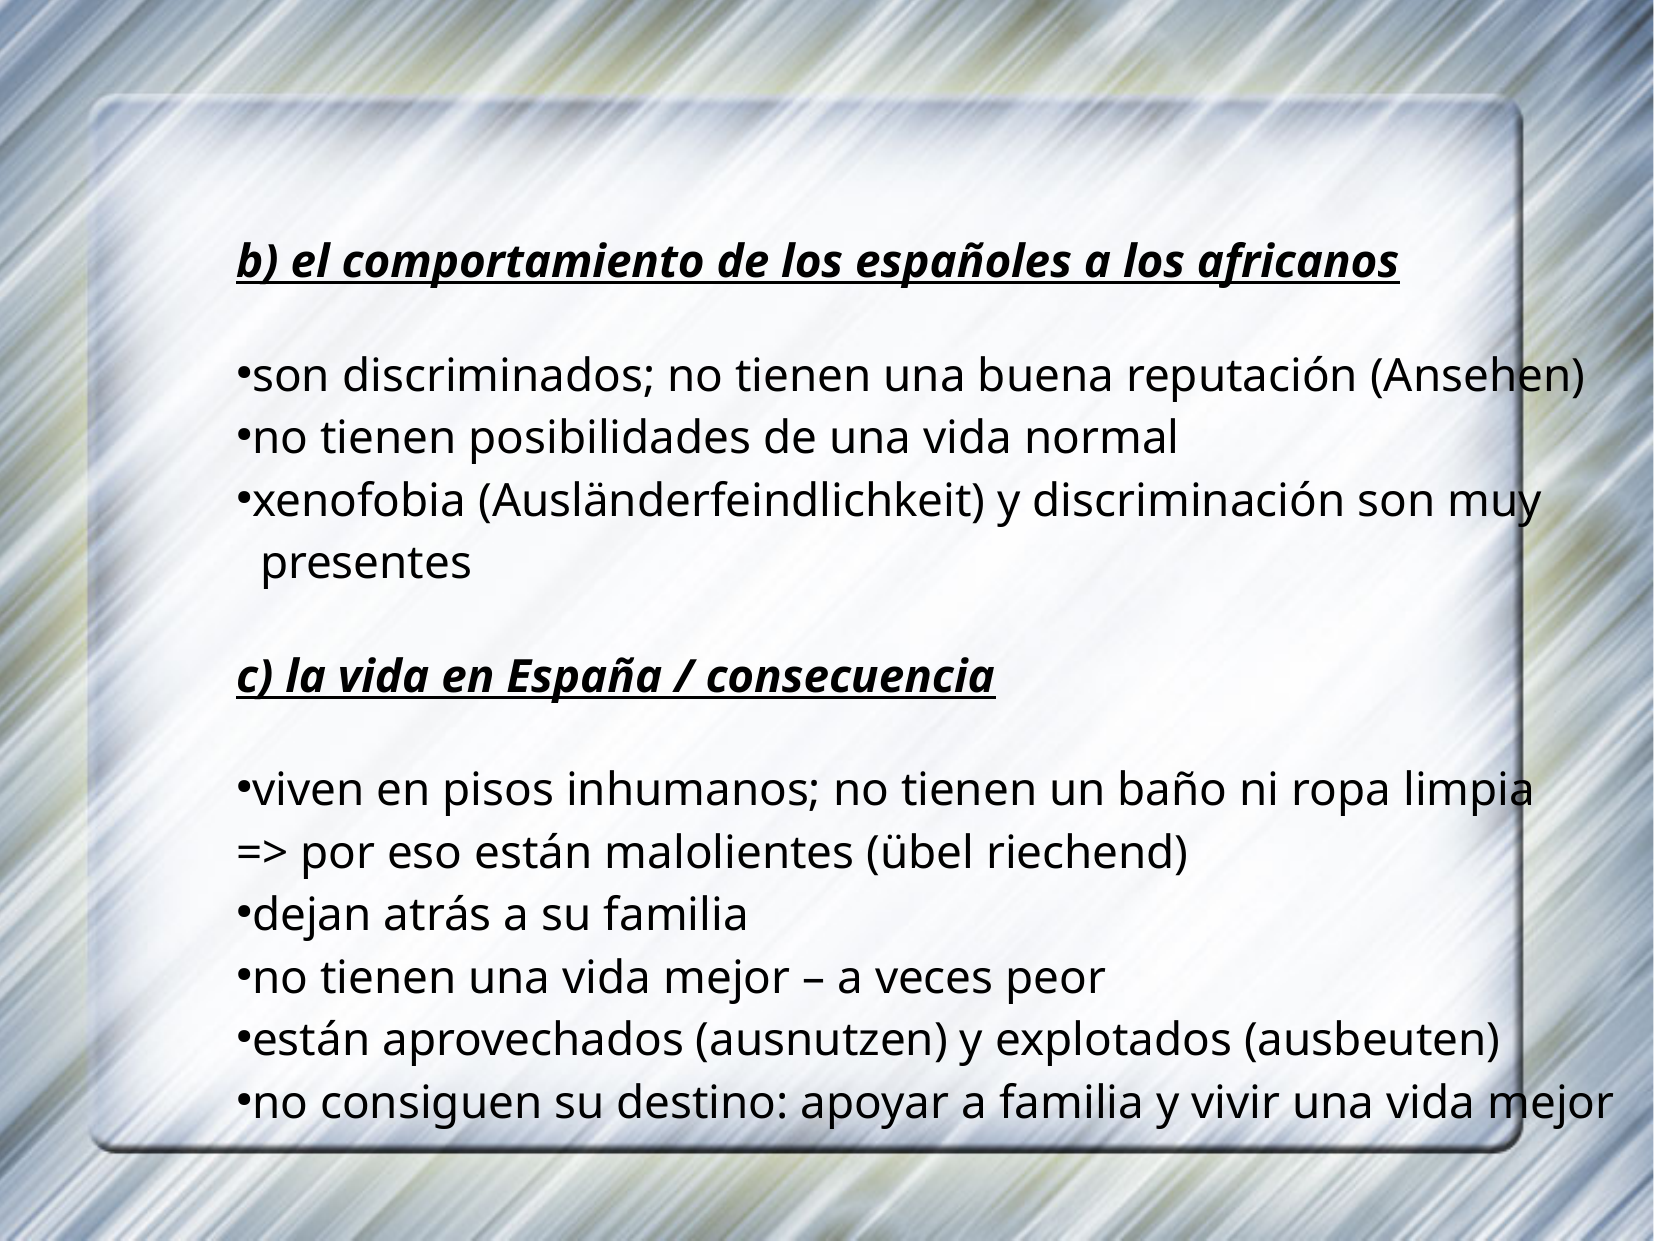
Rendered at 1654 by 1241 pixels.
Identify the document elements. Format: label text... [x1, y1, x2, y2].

text_box b) el comportamiento de los españoles a los africanos son discriminados; no tienen una buena reputación (Ansehen) no tienen posibilidades de una vida normal xenofobia (Ausländerfeindlichkeit) y discriminación son muy presentes c) la vida en España / consecuencia viven en pisos inhumanos; no tienen un baño ni ropa limpia => por eso están malolientes (übel riechend) dejan atrás a su familia no tienen una vida mejor – a veces peor están aprovechados (ausnutzen) y explotados (ausbeuten) no consiguen su destino: apoyar a familia y vivir una vida mejor [221, 220, 1654, 1098]
